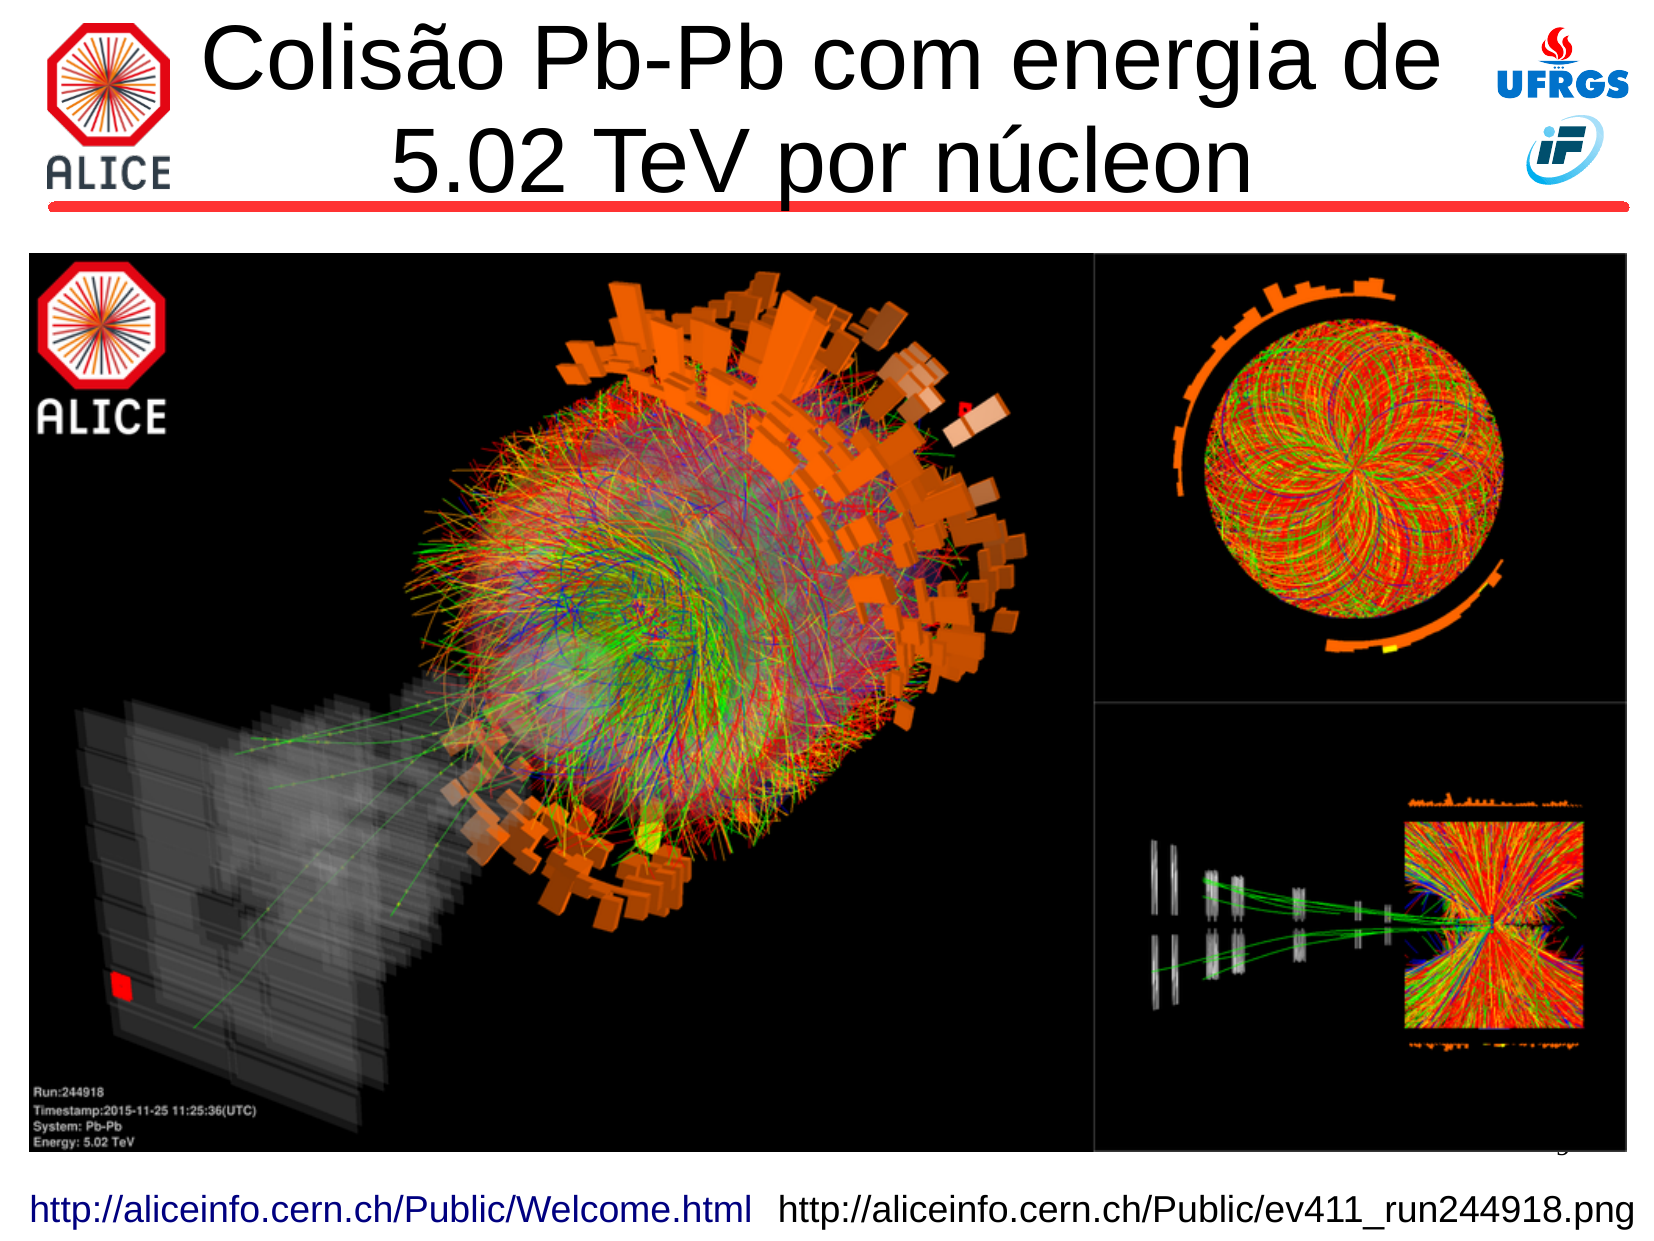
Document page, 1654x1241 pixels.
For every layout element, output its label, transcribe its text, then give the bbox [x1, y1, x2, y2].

picture [1497, 27, 1629, 103]
title Colisão Pb-Pb com energia de 5.02 TeV por núcleon [193, 5, 1453, 213]
text_box http://aliceinfo.cern.ch/Public/Welcome.html [14, 1181, 763, 1238]
picture [1542, 176, 1558, 185]
picture [47, 23, 170, 190]
picture [29, 253, 1627, 1152]
picture [1526, 153, 1531, 162]
text_box http://aliceinfo.cern.ch/Public/ev411_run244918.png [763, 1181, 1654, 1238]
